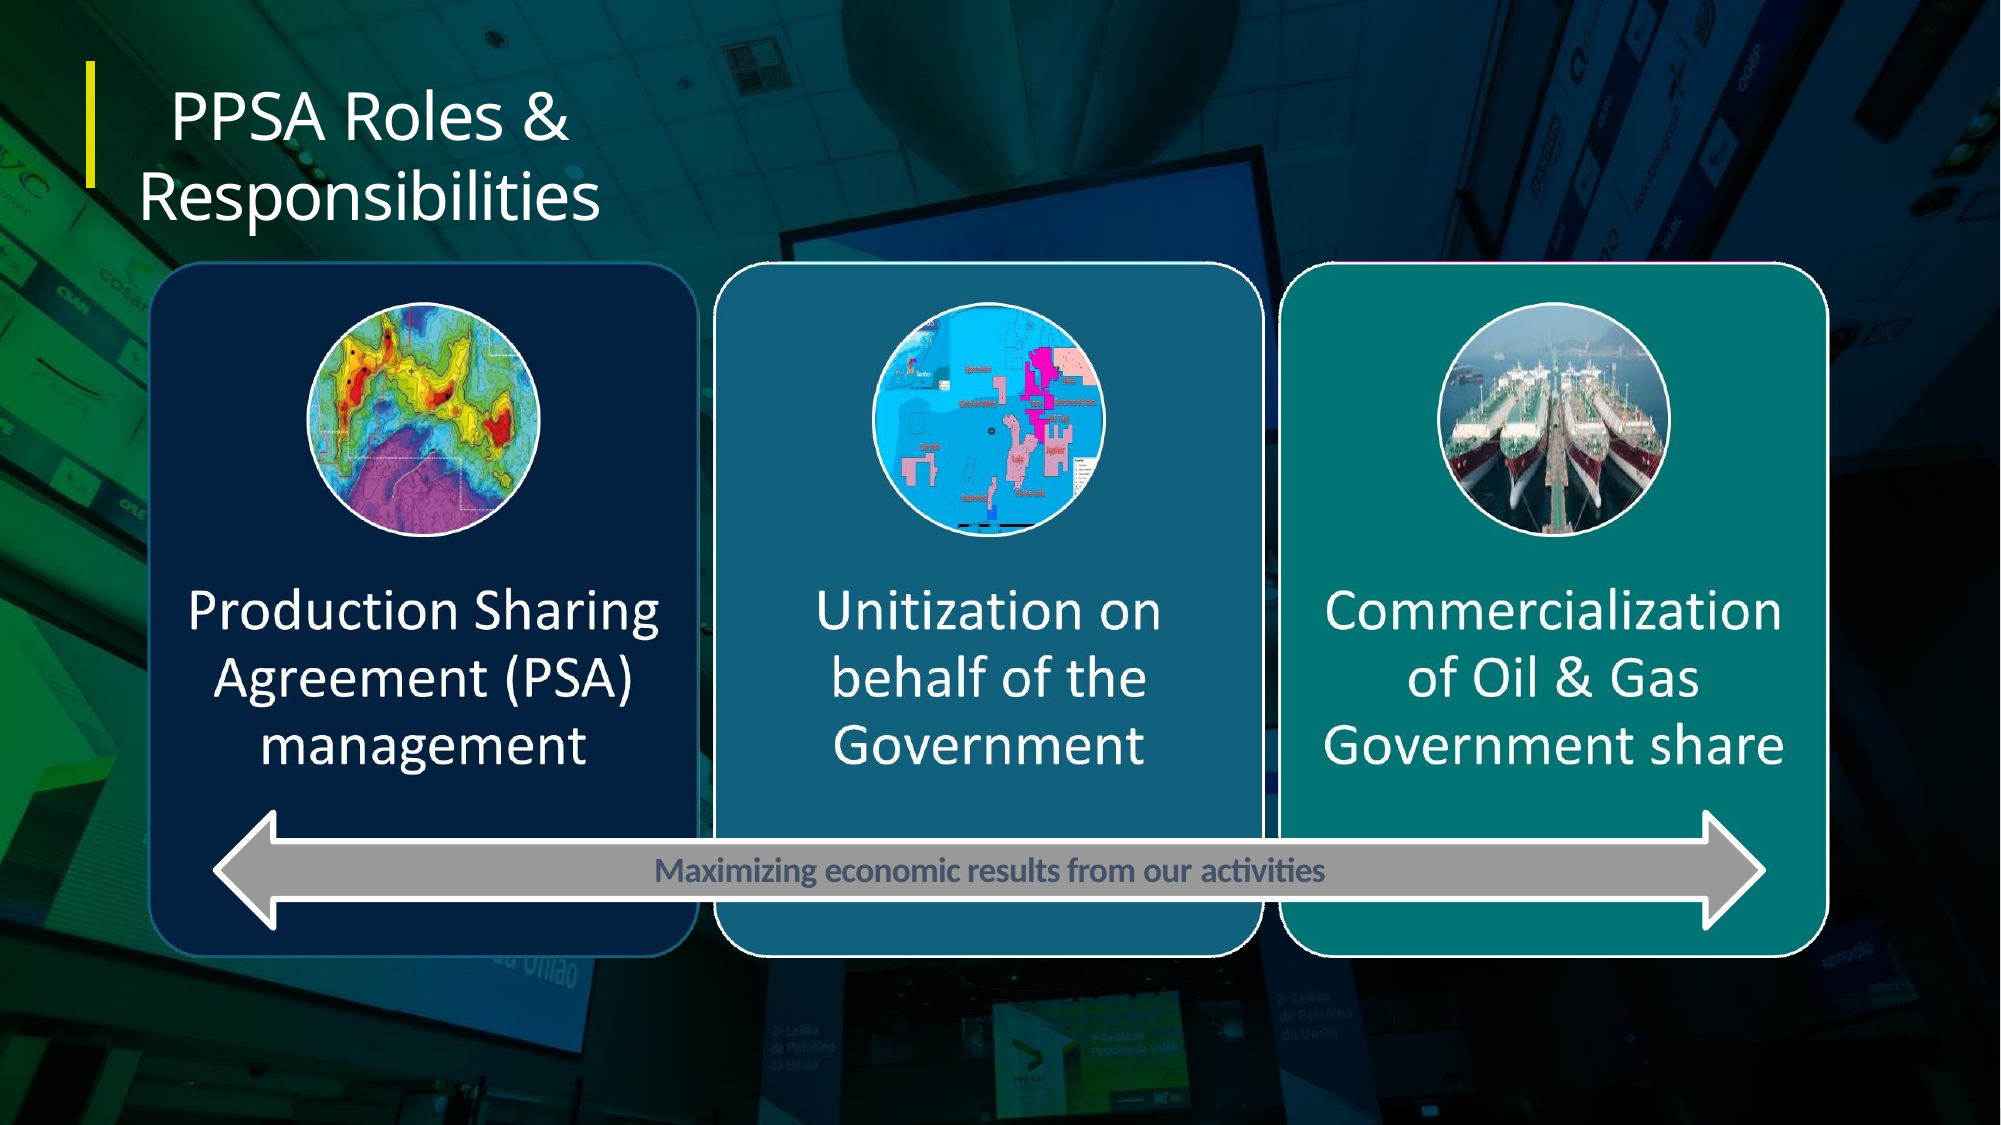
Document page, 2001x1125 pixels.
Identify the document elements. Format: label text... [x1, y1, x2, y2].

text_box Maximizing economic results from our activities [652, 844, 1329, 892]
text_box [293, 189, 314, 216]
title PPSA Roles & Responsibilities [135, 71, 958, 156]
text_box [0, 0, 2000, 1125]
